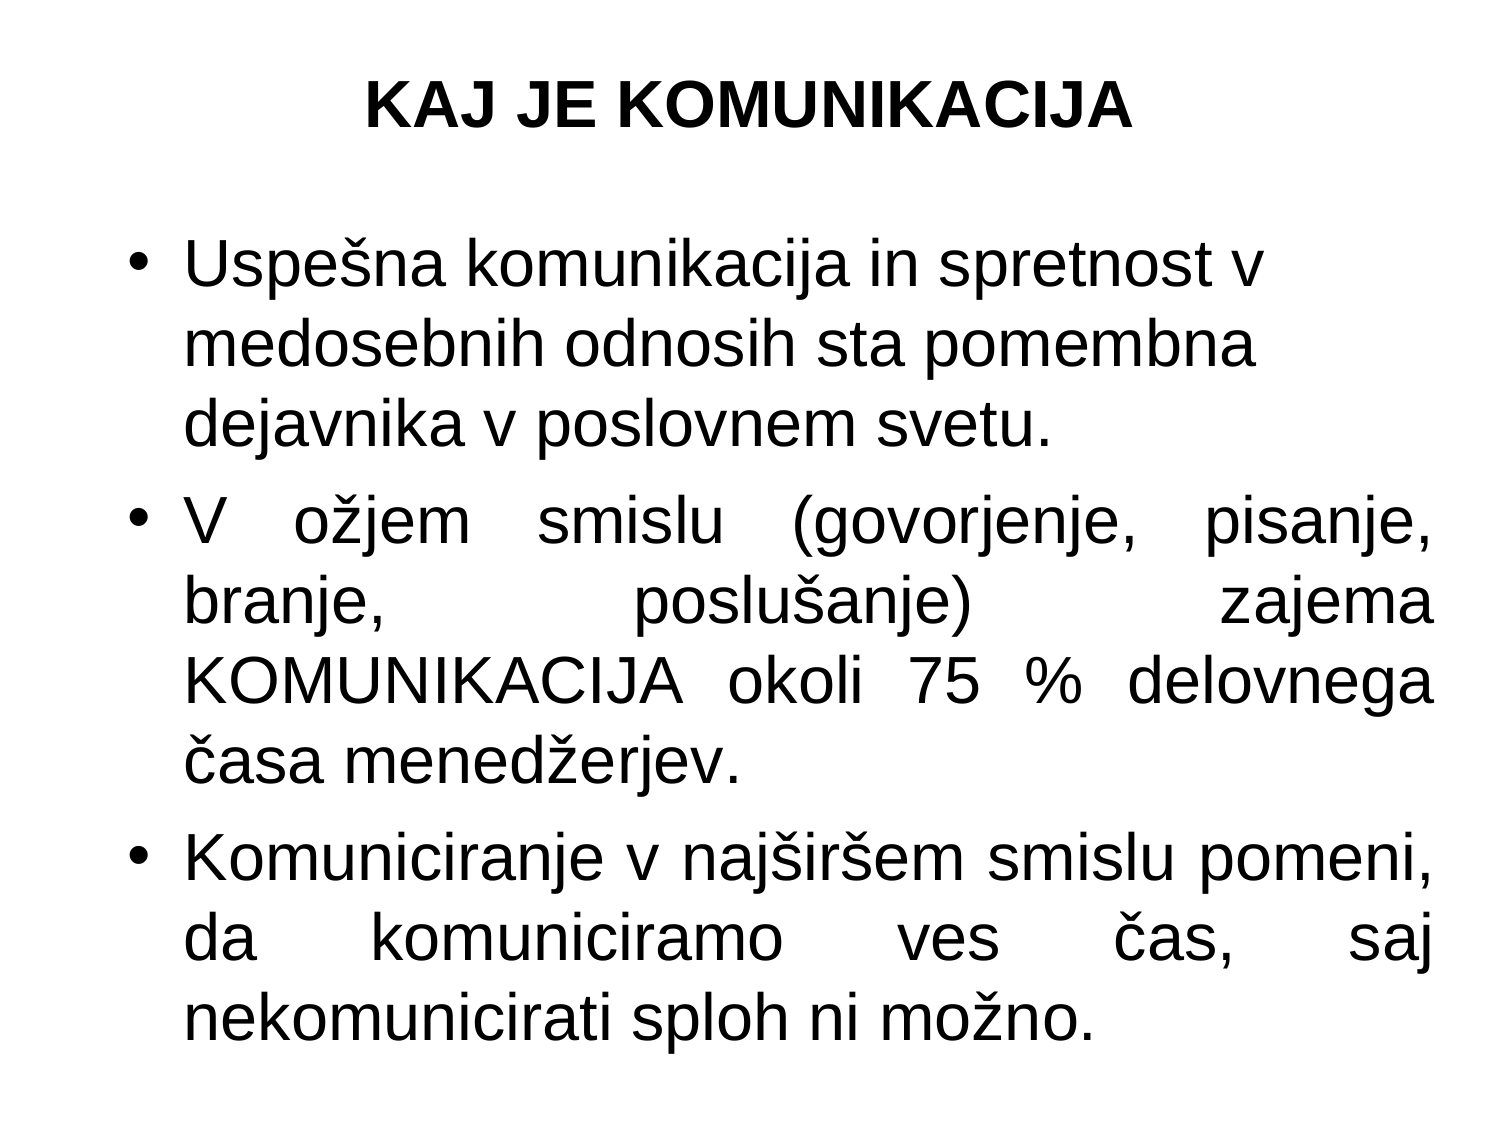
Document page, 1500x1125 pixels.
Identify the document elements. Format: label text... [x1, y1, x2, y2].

list Uspešna komunikacija in spretnost v medosebnih odnosih sta pomembna dejavnika v poslovnem svetu. V ožjem smislu (govorjenje, pisanje, branje, poslušanje) zajema KOMUNIKACIJA okoli 75 % delovnega časa menedžerjev. Komuniciranje v najširšem smislu pomeni, da komuniciramo ves čas, saj nekomunicirati sploh ni možno. [112, 212, 1450, 1125]
title KAJ JE KOMUNIKACIJA [75, 45, 1426, 158]
